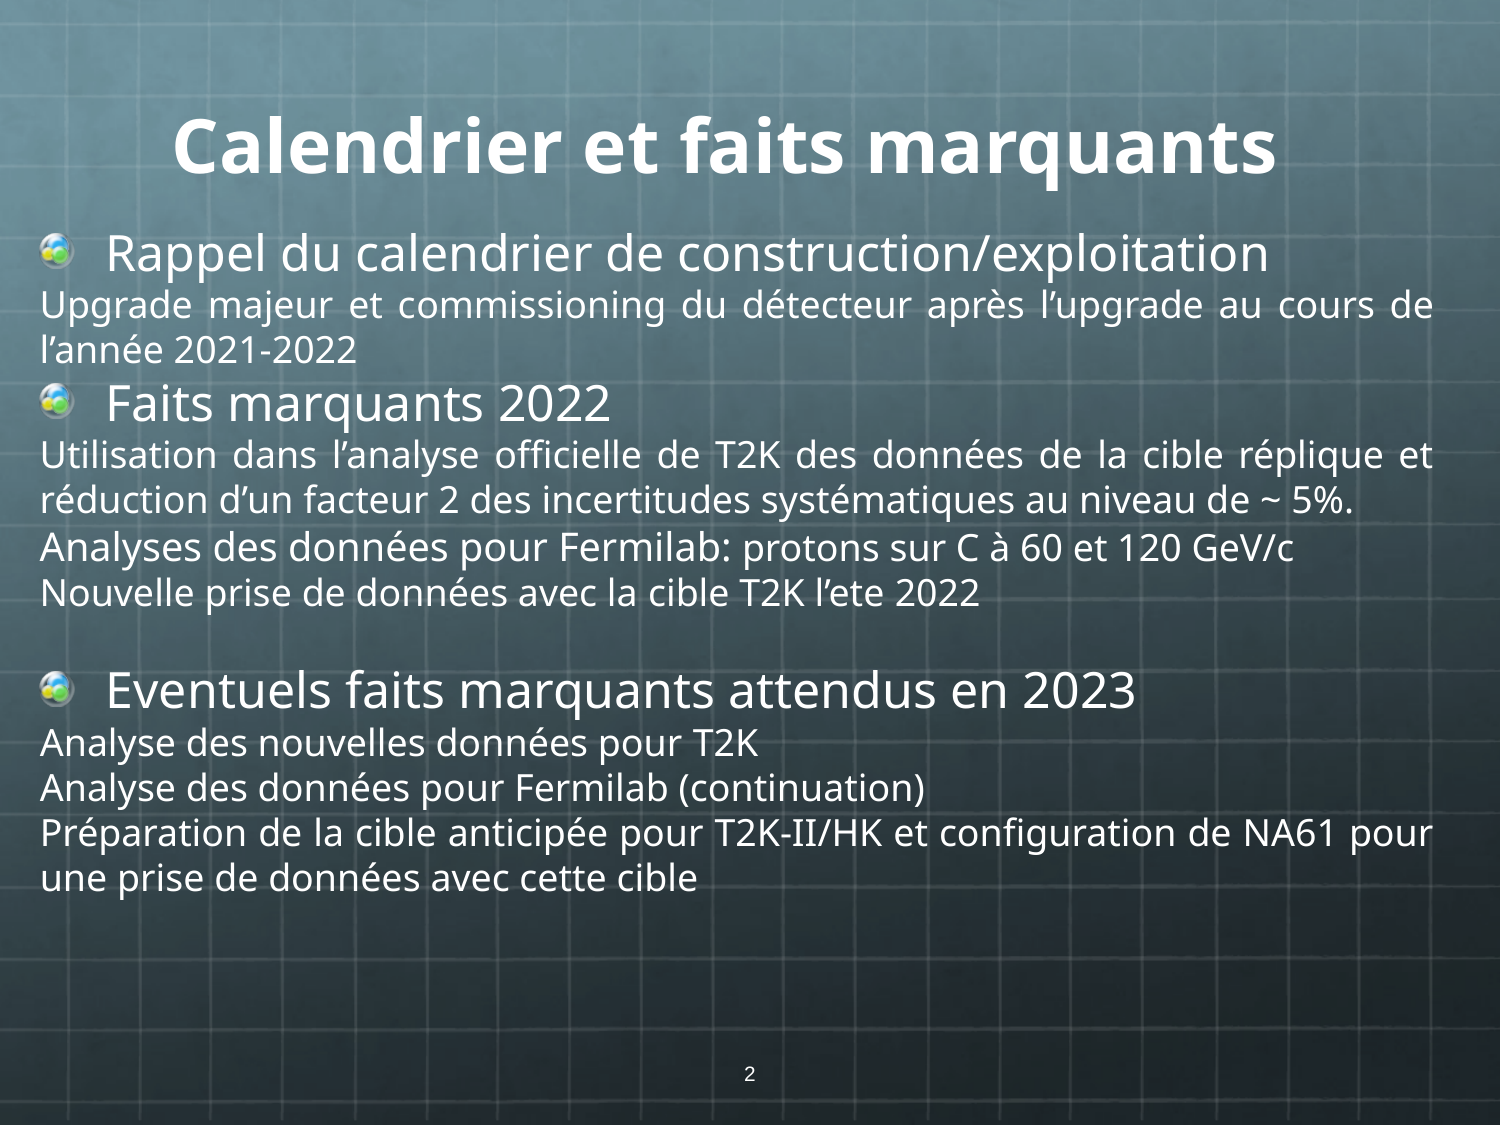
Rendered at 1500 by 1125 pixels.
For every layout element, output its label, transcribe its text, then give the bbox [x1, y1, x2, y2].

text_box <number> [687, 1042, 813, 1103]
text_box Calendrier et faits marquants [49, 50, 1400, 238]
picture [0, 0, 1500, 1125]
text_box Rappel du calendrier de construction/exploitation Upgrade majeur et commissioning du détecteur après l’upgrade au cours de l’année 2021-2022 Faits marquants 2022 Utilisation dans l’analyse officielle de T2K des données de la cible réplique et réduction d’un facteur 2 des incertitudes systématiques au niveau de ~ 5%. Analyses des données pour Fermilab: protons sur C à 60 et 120 GeV/c Nouvelle prise de données avec la cible T2K l’ete 2022 Eventuels faits marquants attendus en 2023 Analyse des nouvelles données pour T2K Analyse des données pour Fermilab (continuation) Préparation de la cible anticipée pour T2K-II/HK et configuration de NA61 pour une prise de données avec cette cible [24, 214, 1450, 1018]
